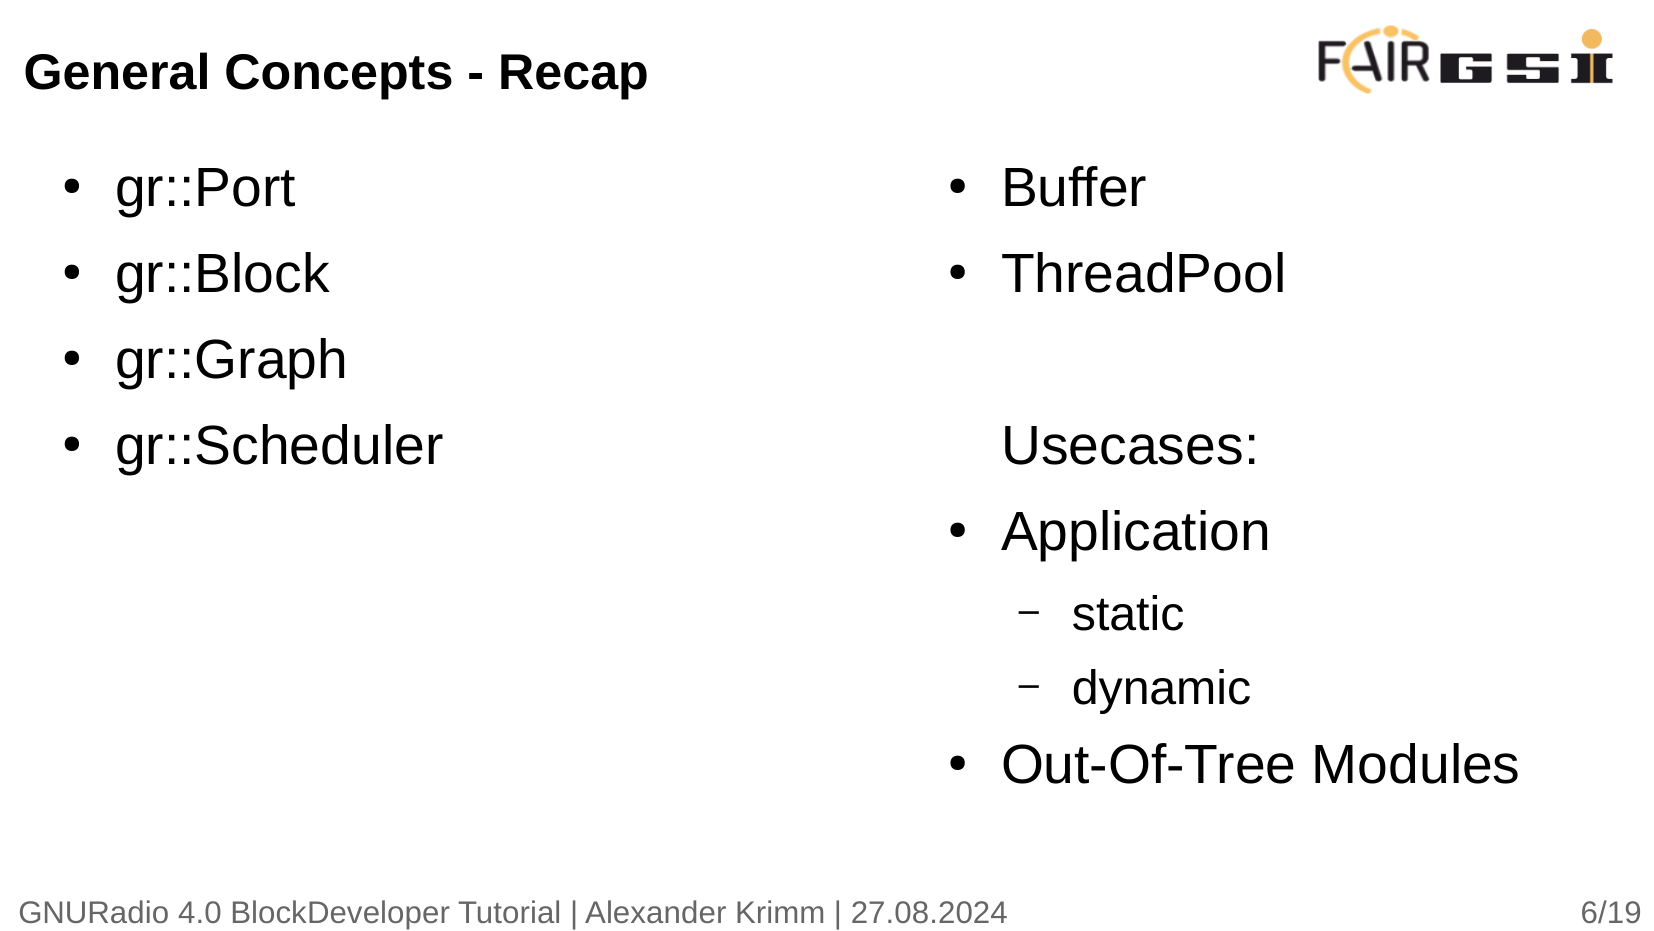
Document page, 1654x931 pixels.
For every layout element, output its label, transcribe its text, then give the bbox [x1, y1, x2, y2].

list gr::Port gr::Block gr::Graph gr::Scheduler [44, 156, 577, 827]
list Buffer ThreadPool Usecases: Application static dynamic Out-Of-Tree Modules [930, 156, 1578, 827]
title General Concepts - Recap [23, 5, 1638, 139]
